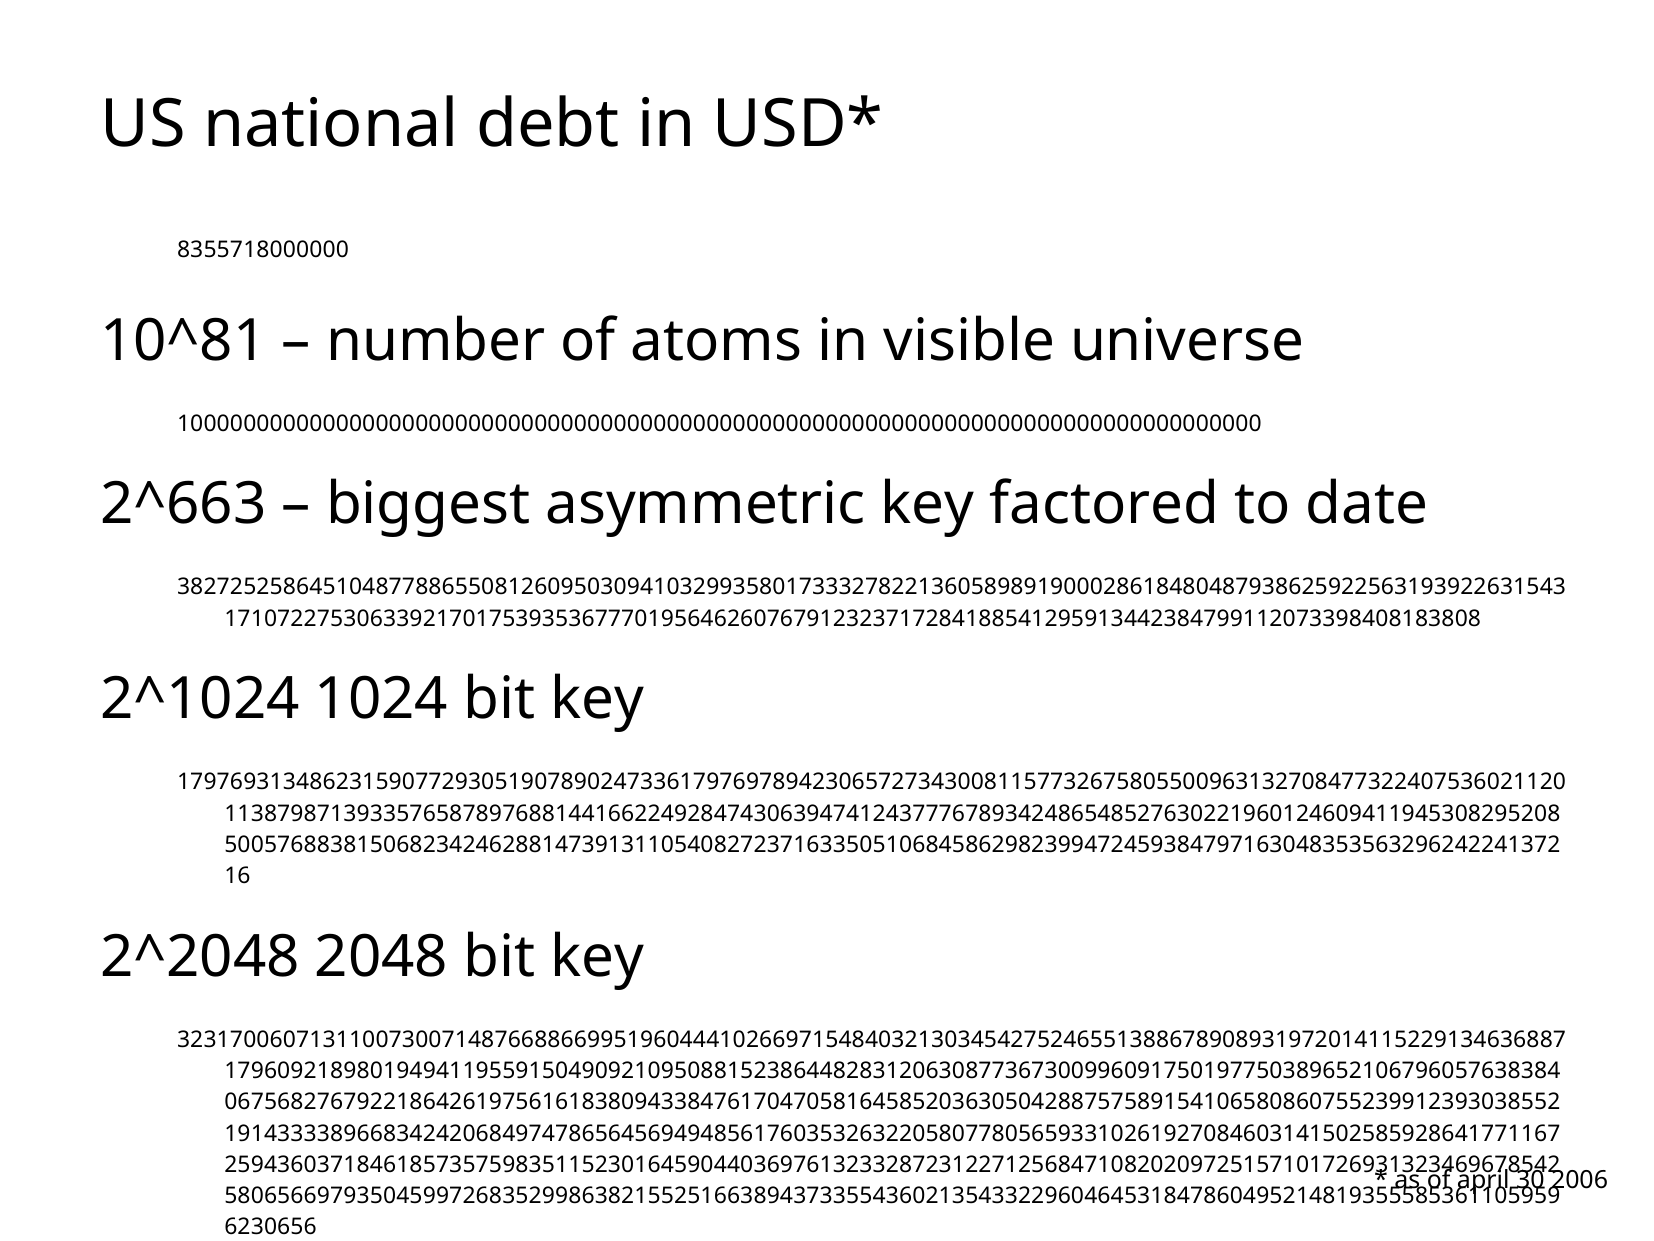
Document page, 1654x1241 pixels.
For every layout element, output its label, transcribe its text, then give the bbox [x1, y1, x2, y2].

list US national debt in USD* 8355718000000 10^81 – number of atoms in visible universe 1000000000000000000000000000000000000000000000000000000000000000000000000000000000 2^663 – biggest asymmetric key factored to date 38272525864510487788655081260950309410329935801733327822136058989190002861848048793862592256319392263154317107227530633921701753935367770195646260767912323717284188541295913442384799112073398408183808 2^1024 1024 bit key 179769313486231590772930519078902473361797697894230657273430081157732675805500963132708477322407536021120113879871393357658789768814416622492847430639474124377767893424865485276302219601246094119453082952085005768838150682342462881473913110540827237163350510684586298239947245938479716304835356329624224137216 2^2048 2048 bit key 32317006071311007300714876688669951960444102669715484032130345427524655138867890893197201411522913463688717960921898019494119559150490921095088152386448283120630877367300996091750197750389652106796057638384067568276792218642619756161838094338476170470581645852036305042887575891541065808607552399123930385521914333389668342420684974786564569494856176035326322058077805659331026192708460314150258592864177116725943603718461857357598351152301645904403697613233287231227125684710820209725157101726931323469678542580656697935045997268352998638215525166389437335543602135433229604645318478604952148193555853611059596230656 [82, 75, 1571, 1109]
text_box * as of april 30 2006 [1359, 1154, 1613, 1201]
